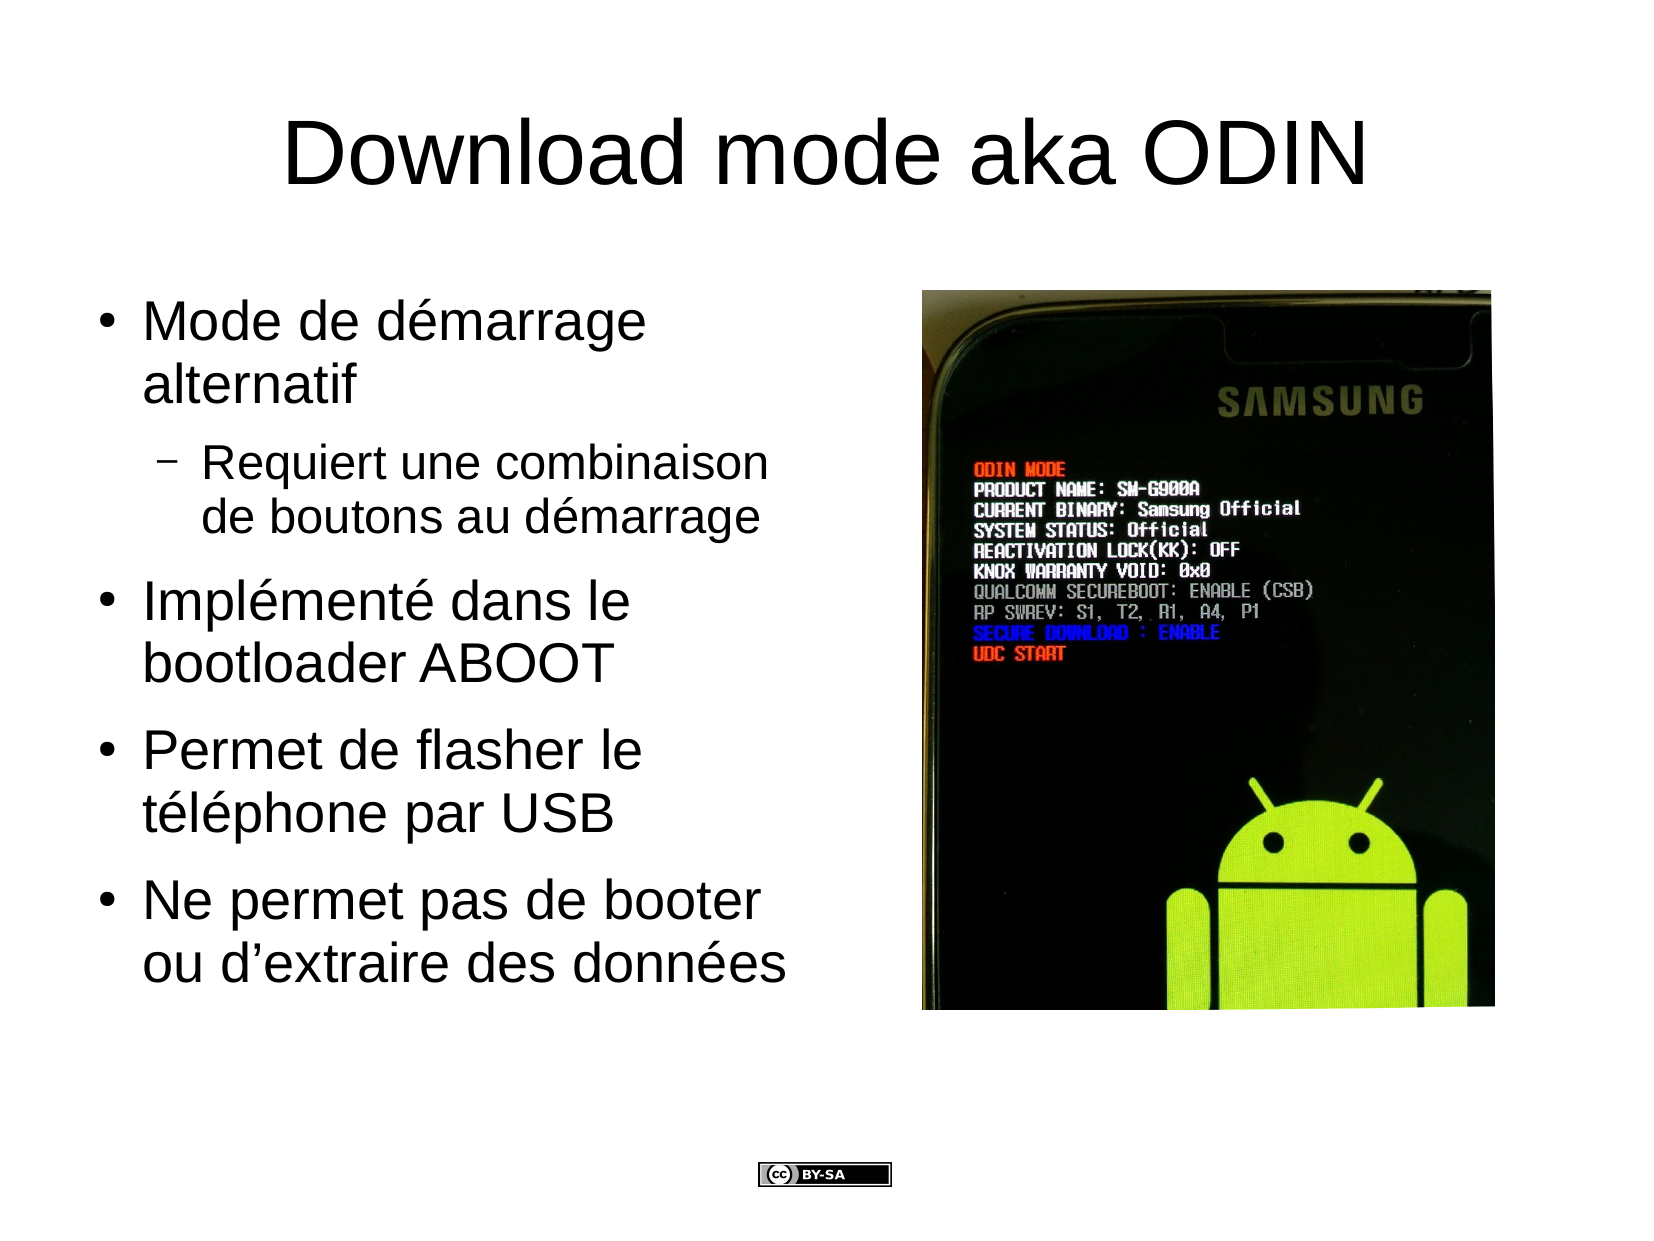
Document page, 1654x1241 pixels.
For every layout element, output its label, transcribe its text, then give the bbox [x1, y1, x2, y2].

list Mode de démarrage alternatif Requiert une combinaison de boutons au démarrage Implémenté dans le bootloader ABOOT Permet de flasher le téléphone par USB Ne permet pas de booter ou d’extraire des données [82, 290, 809, 1010]
picture [758, 1162, 892, 1187]
title Download mode aka ODIN [82, 49, 1571, 257]
picture [922, 290, 1495, 1010]
